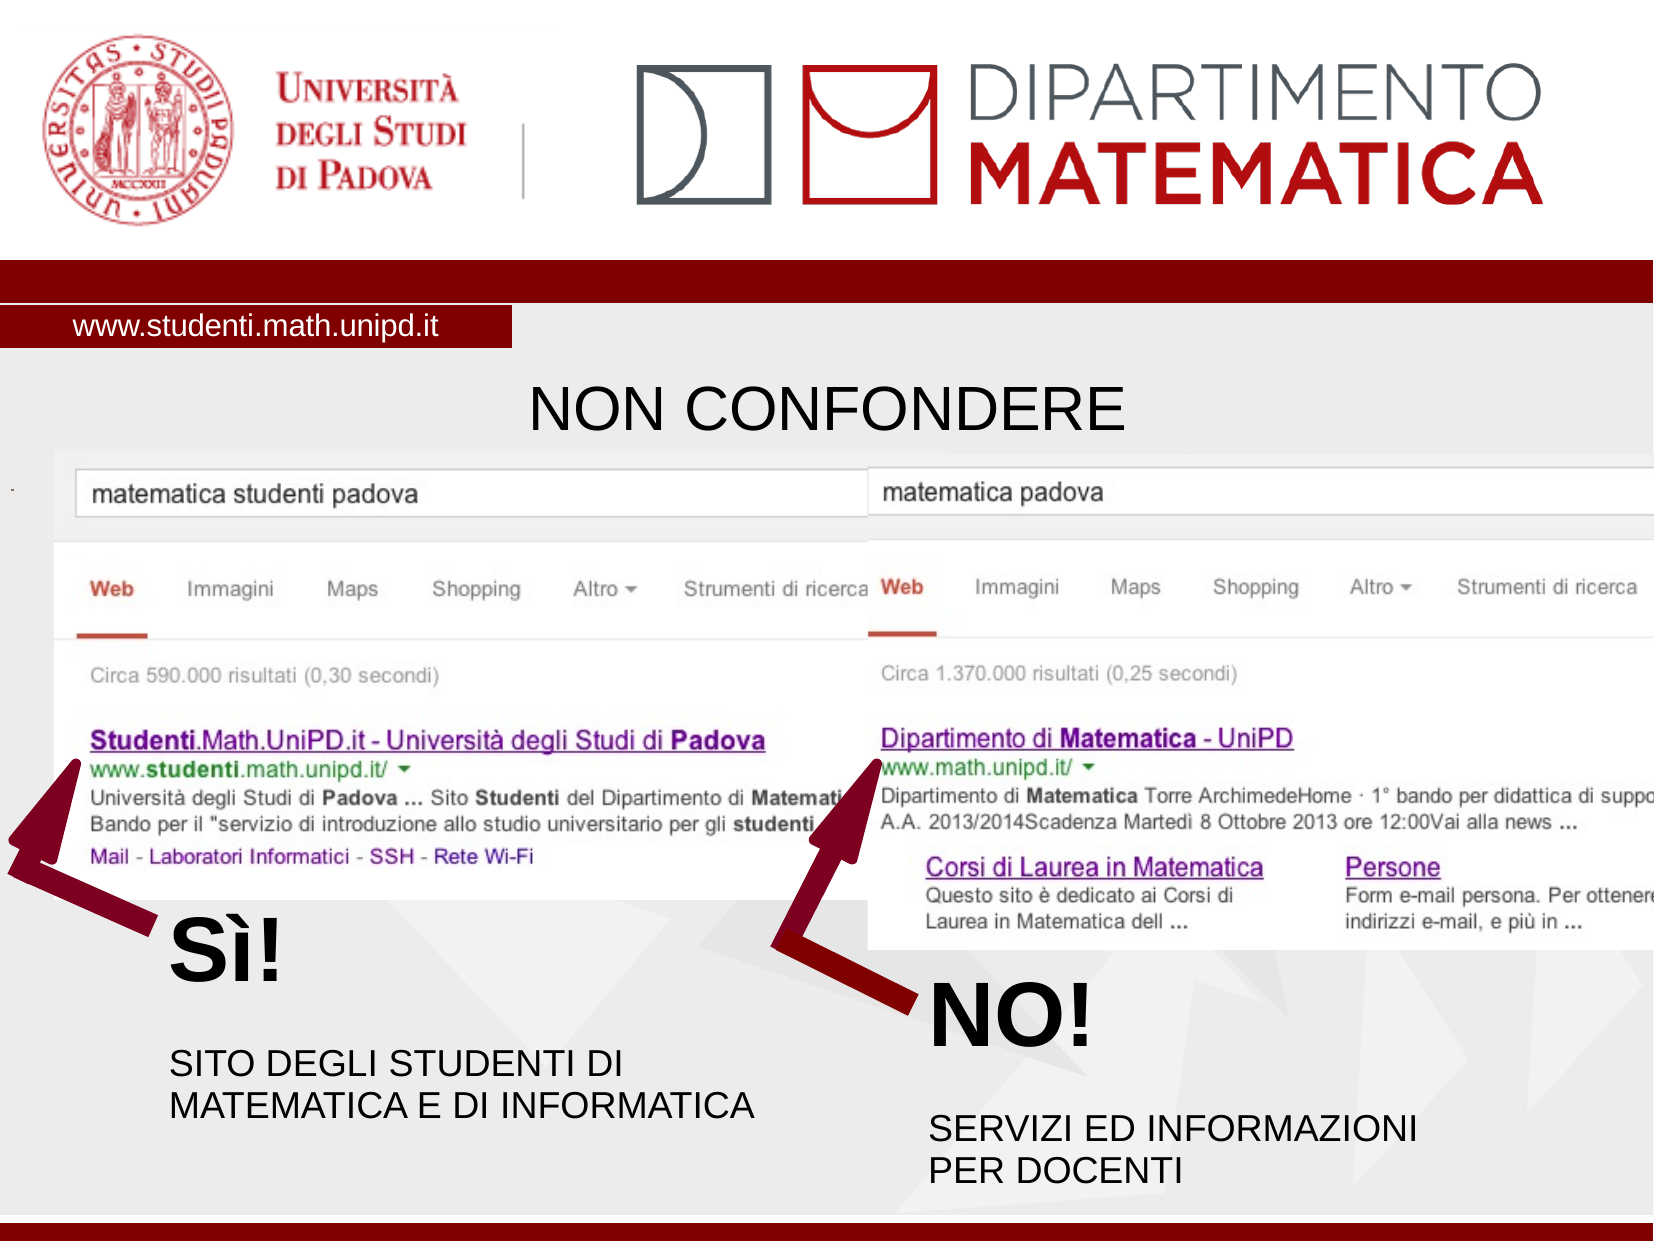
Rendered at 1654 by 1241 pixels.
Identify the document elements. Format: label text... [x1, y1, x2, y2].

table_header [1, 261, 1652, 303]
picture [0, 303, 1654, 366]
table_header [1, 1224, 1652, 1241]
text_box Sì! SITO DEGLI STUDENTI DI MATEMATICA E DI INFORMATICA [154, 890, 796, 1135]
text_box NON CONFONDERE [0, 366, 1654, 452]
picture [636, 63, 1543, 205]
text_box NO! SERVIZI ED INFORMAZIONI PER DOCENTI [913, 955, 1445, 1231]
picture [0, 451, 1654, 1216]
picture [18, 24, 554, 237]
text_box www.studenti.math.unipd.it [0, 301, 512, 352]
